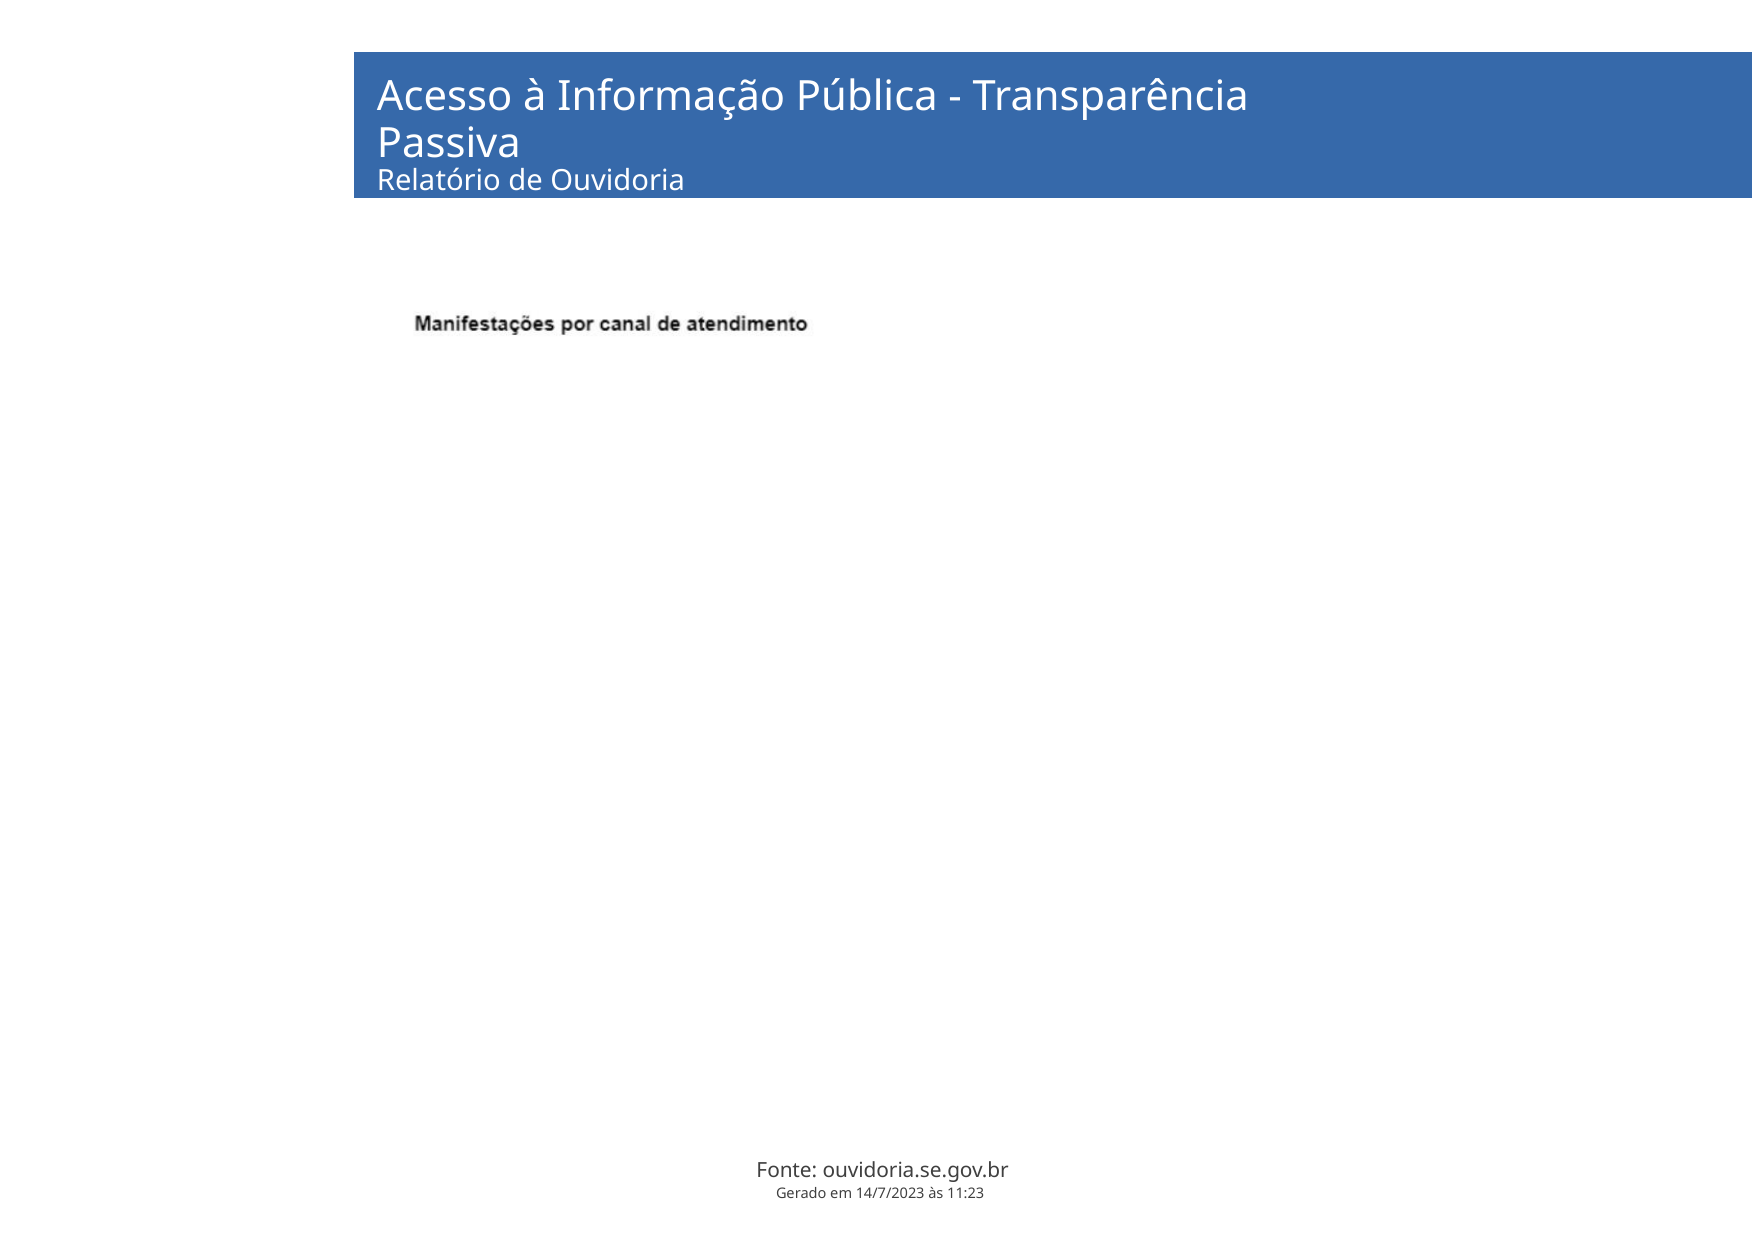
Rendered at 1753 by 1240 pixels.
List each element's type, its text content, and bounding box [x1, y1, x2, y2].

text_box [155, 211, 1599, 1028]
text_box Fonte: ouvidoria.se.gov.br Gerado em 14/7/2023 às 11:23 [756, 1158, 1023, 1202]
text_box Acesso à Informação Pública - Transparência Passiva Relatório de Ouvidoria SETUR - Junho a Junho de 2023 [376, 72, 1403, 228]
text_box [354, 52, 1752, 198]
